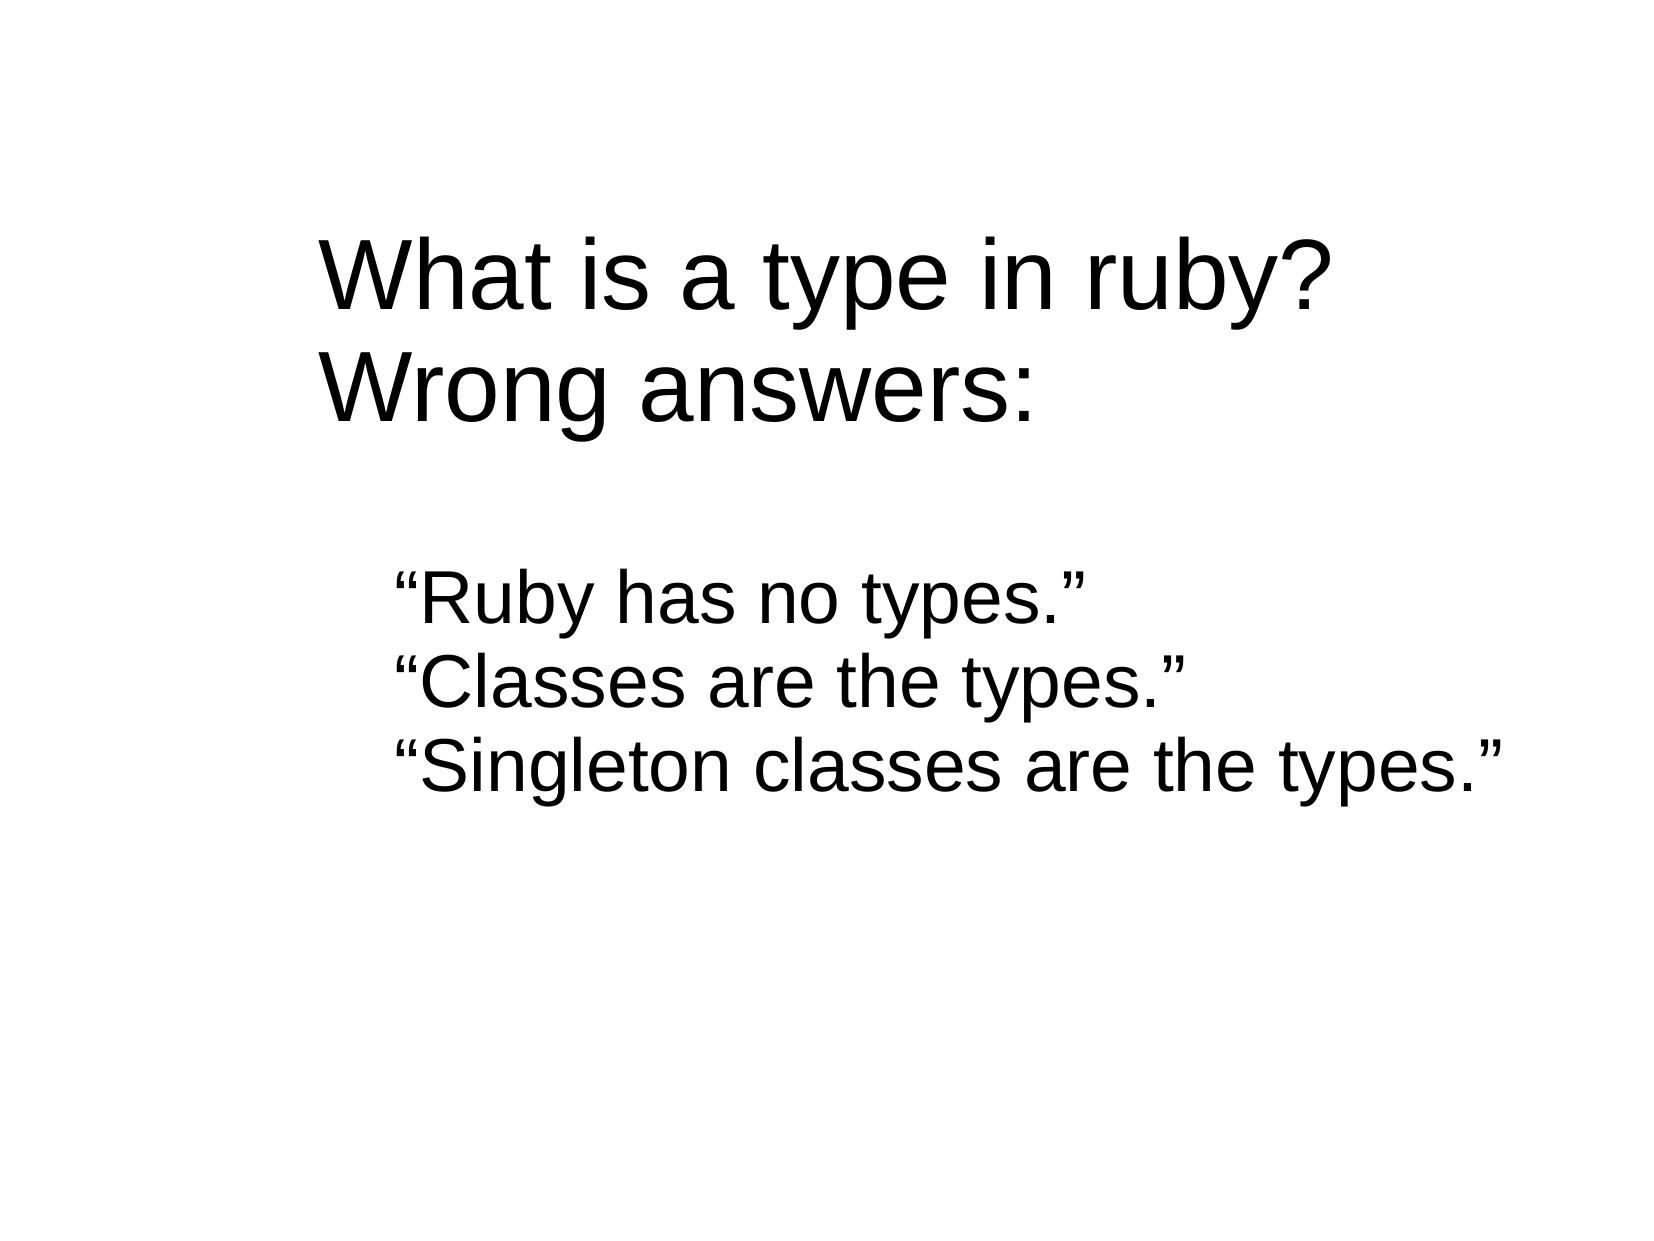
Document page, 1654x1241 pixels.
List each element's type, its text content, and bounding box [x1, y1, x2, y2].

text_box “Ruby has no types.” “Classes are the types.” “Singleton classes are the types.” [380, 548, 1546, 816]
text_box What is a type in ruby? Wrong answers: [304, 211, 1350, 450]
